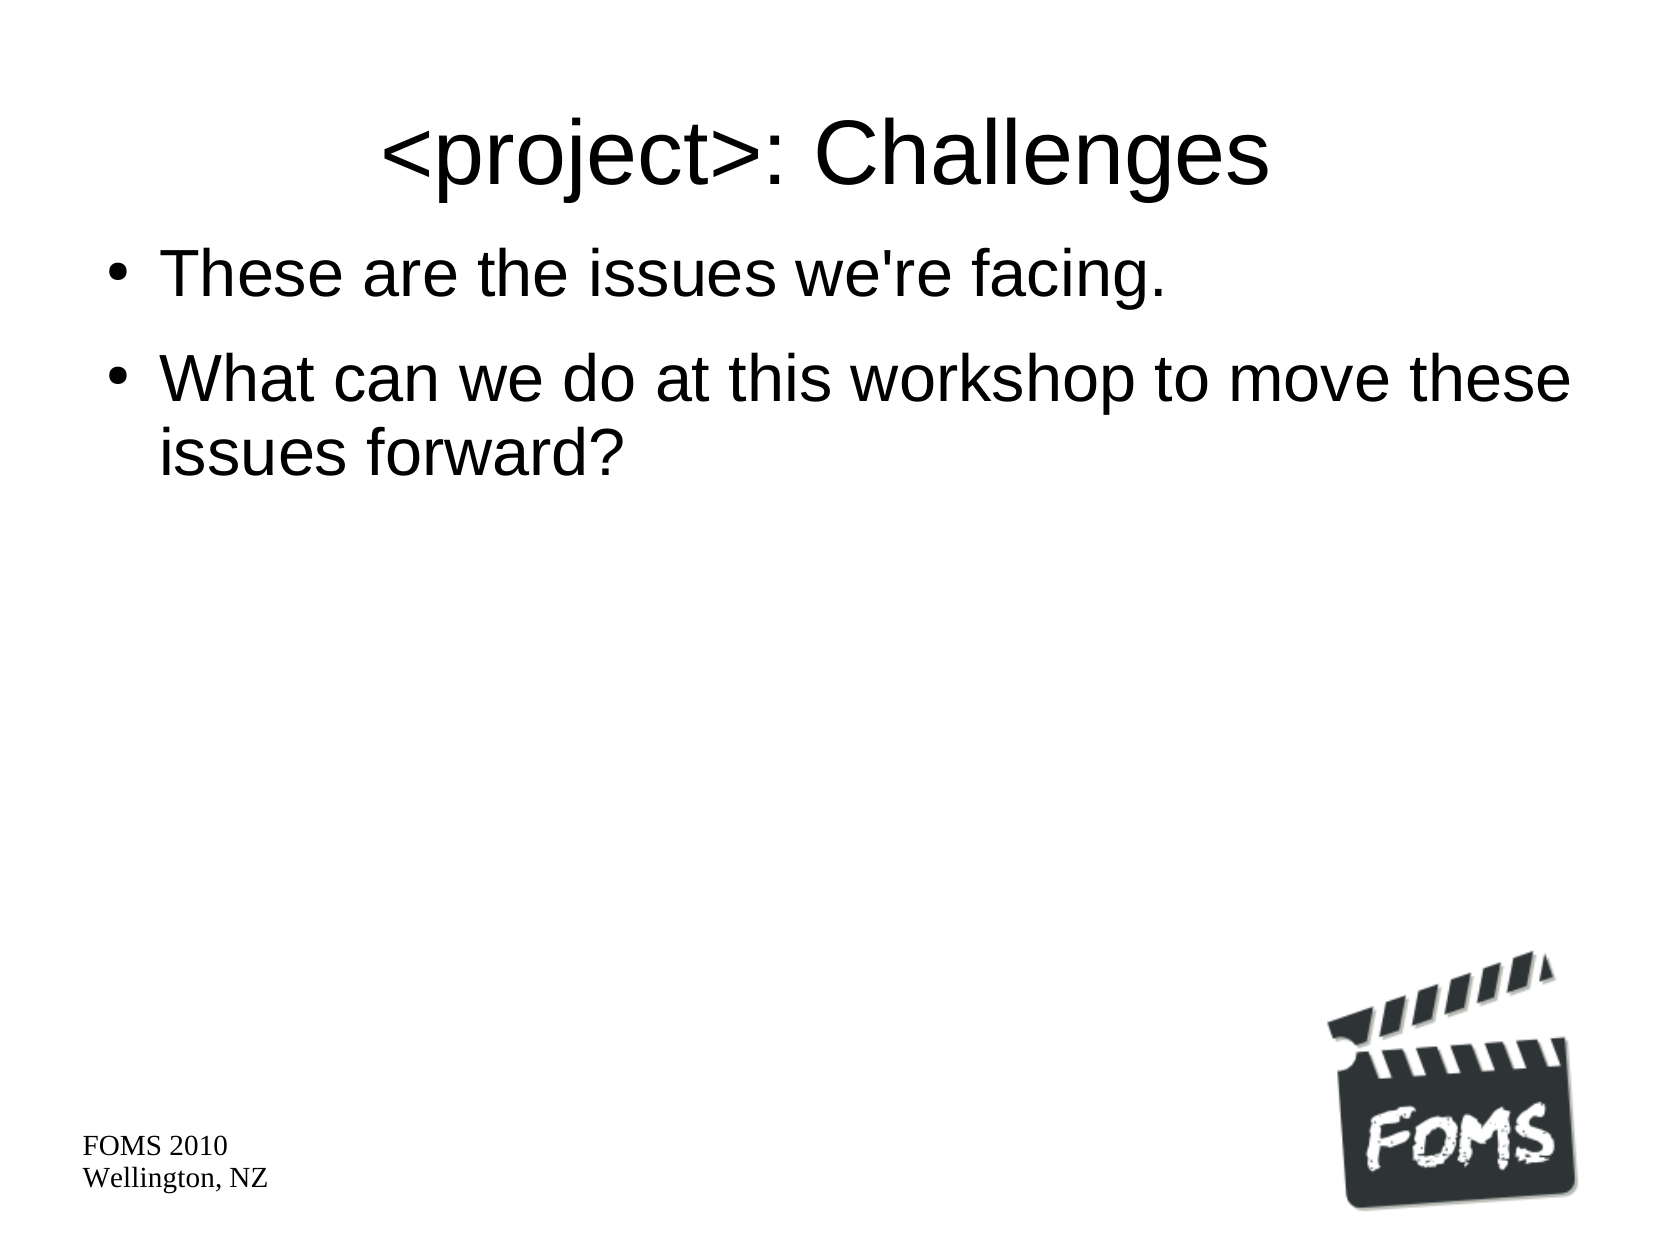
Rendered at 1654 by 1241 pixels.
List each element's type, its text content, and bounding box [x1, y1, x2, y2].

picture [1311, 938, 1595, 1223]
title <project>: Challenges [82, 49, 1571, 257]
list These are the issues we're facing. What can we do at this workshop to move these issues forward? [88, 236, 1577, 1055]
